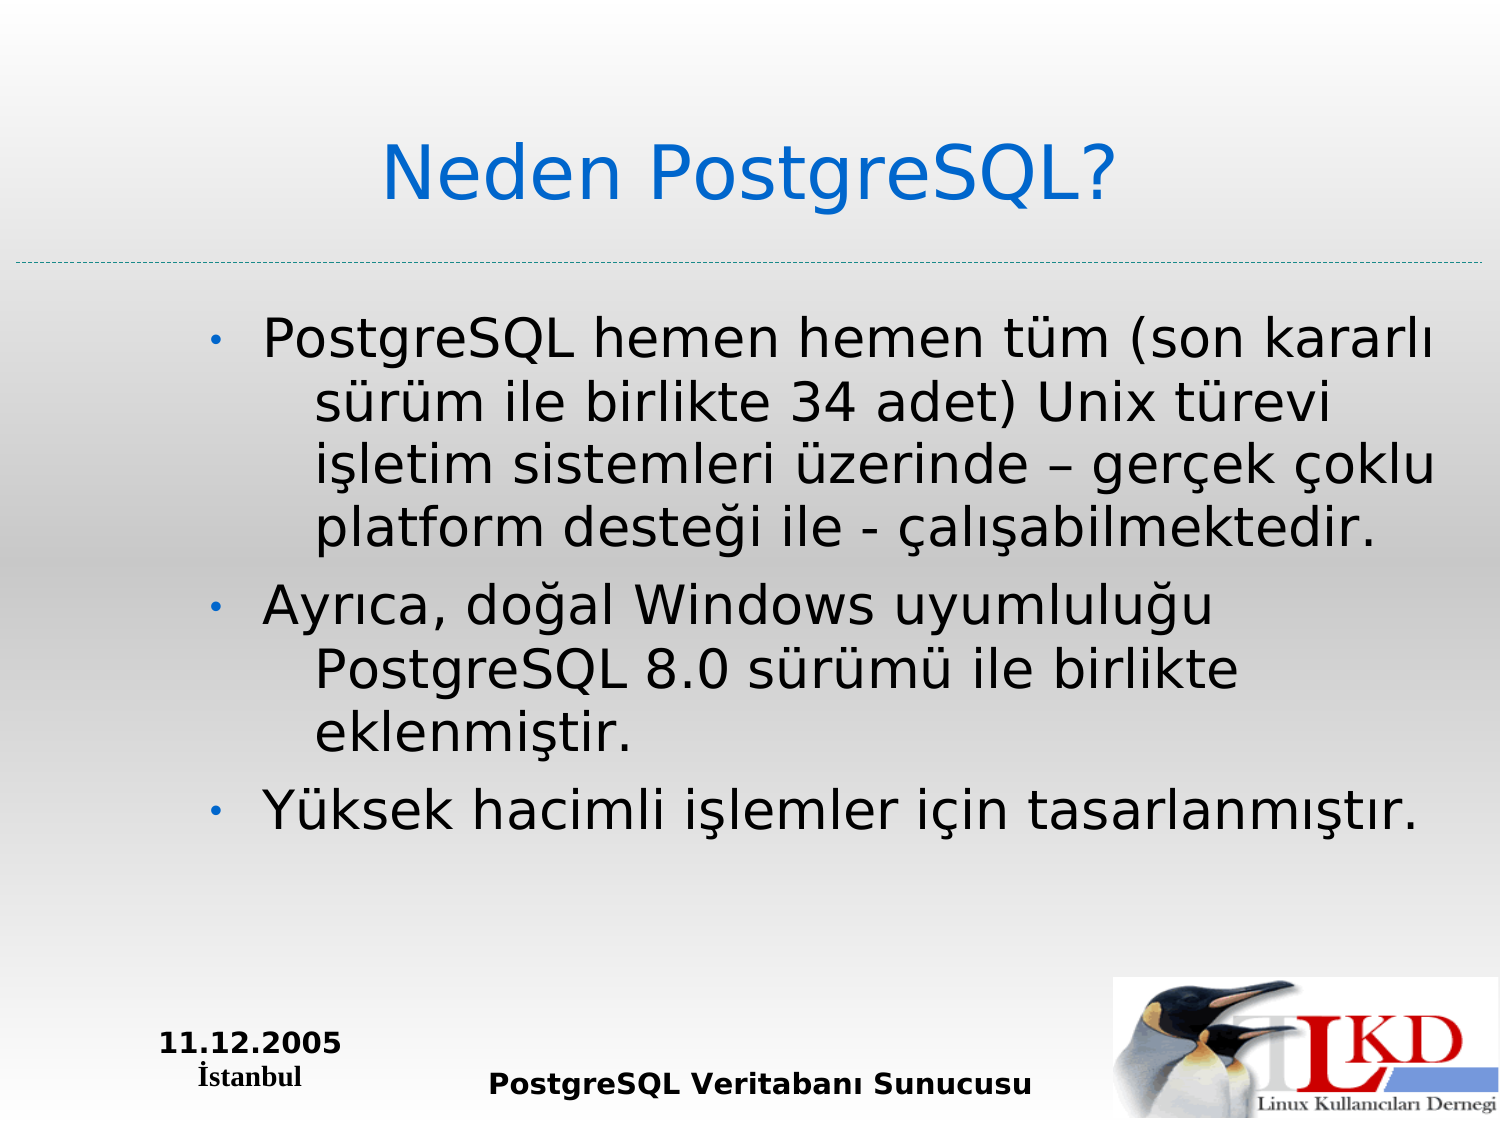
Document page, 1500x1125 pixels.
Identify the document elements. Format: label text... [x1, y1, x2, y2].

picture [1113, 977, 1499, 1118]
list PostgreSQL hemen hemen tüm (son kararlı sürüm ile birlikte 34 adet) Unix türevi işletim sistemleri üzerinde – gerçek çoklu platform desteği ile - çalışabilmektedir. Ayrıca, doğal Windows uyumluluğu PostgreSQL 8.0 sürümü ile birlikte eklenmiştir. Yüksek hacimli işlemler için tasarlanmıştır. [0, 299, 1500, 975]
title Neden PostgreSQL? [0, 0, 1500, 225]
